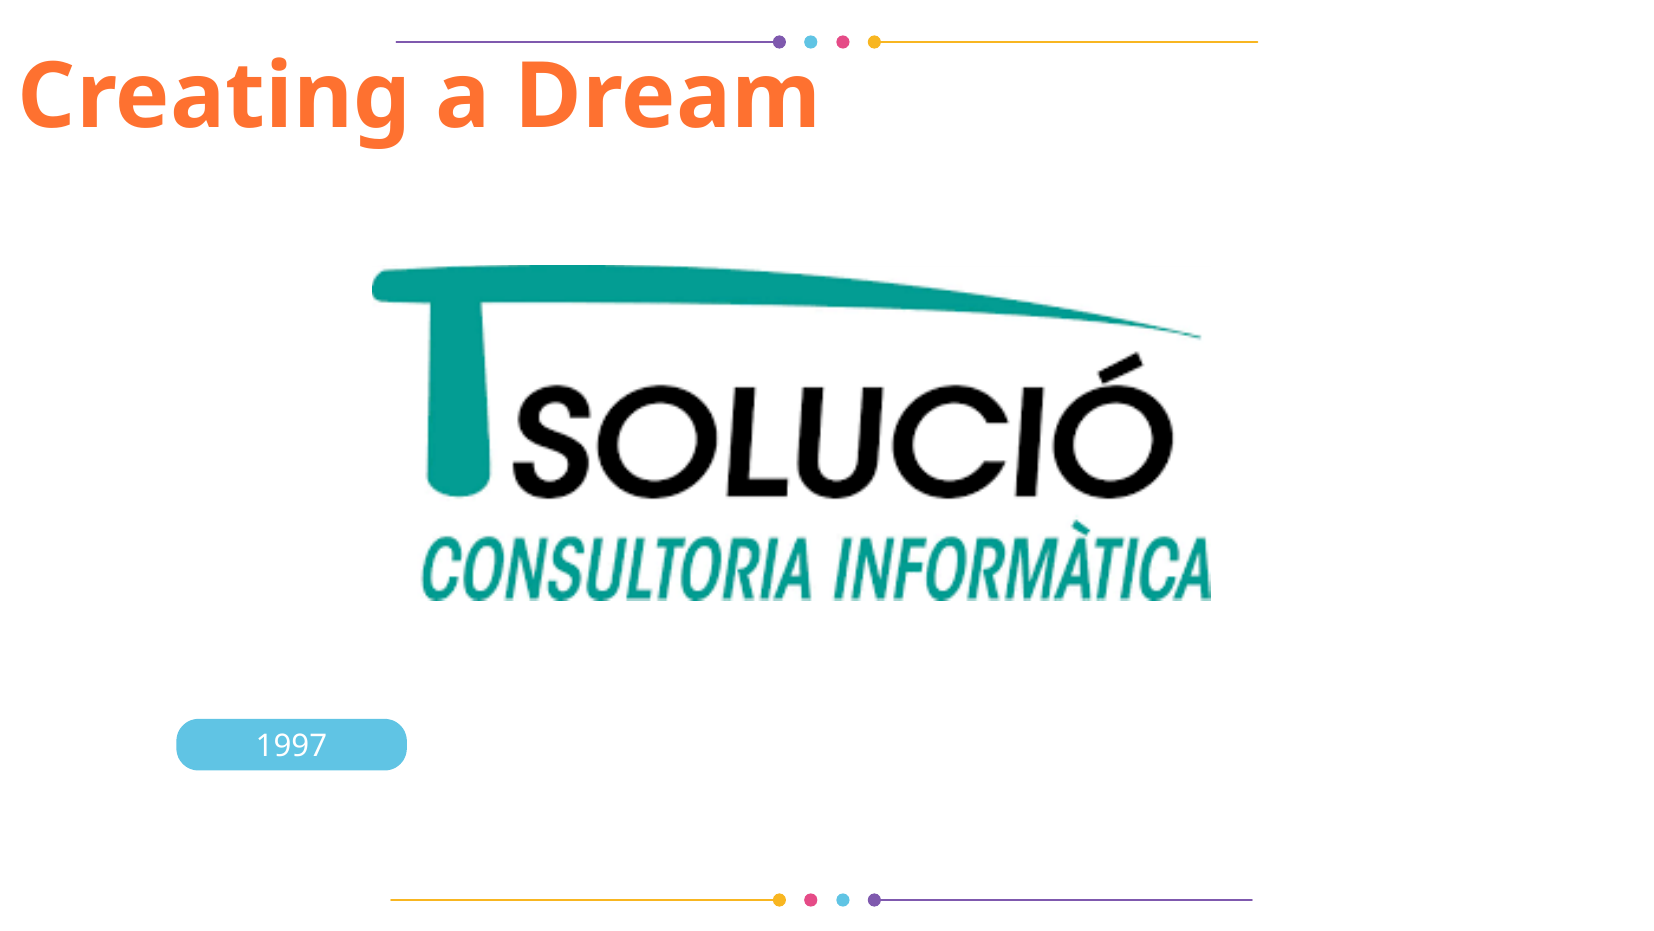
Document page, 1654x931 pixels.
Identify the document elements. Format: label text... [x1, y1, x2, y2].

title Creating a Dream [17, 7, 1022, 178]
picture [372, 265, 1211, 601]
title CANDY [129, 187, 686, 378]
text_box 1997 [176, 718, 407, 771]
